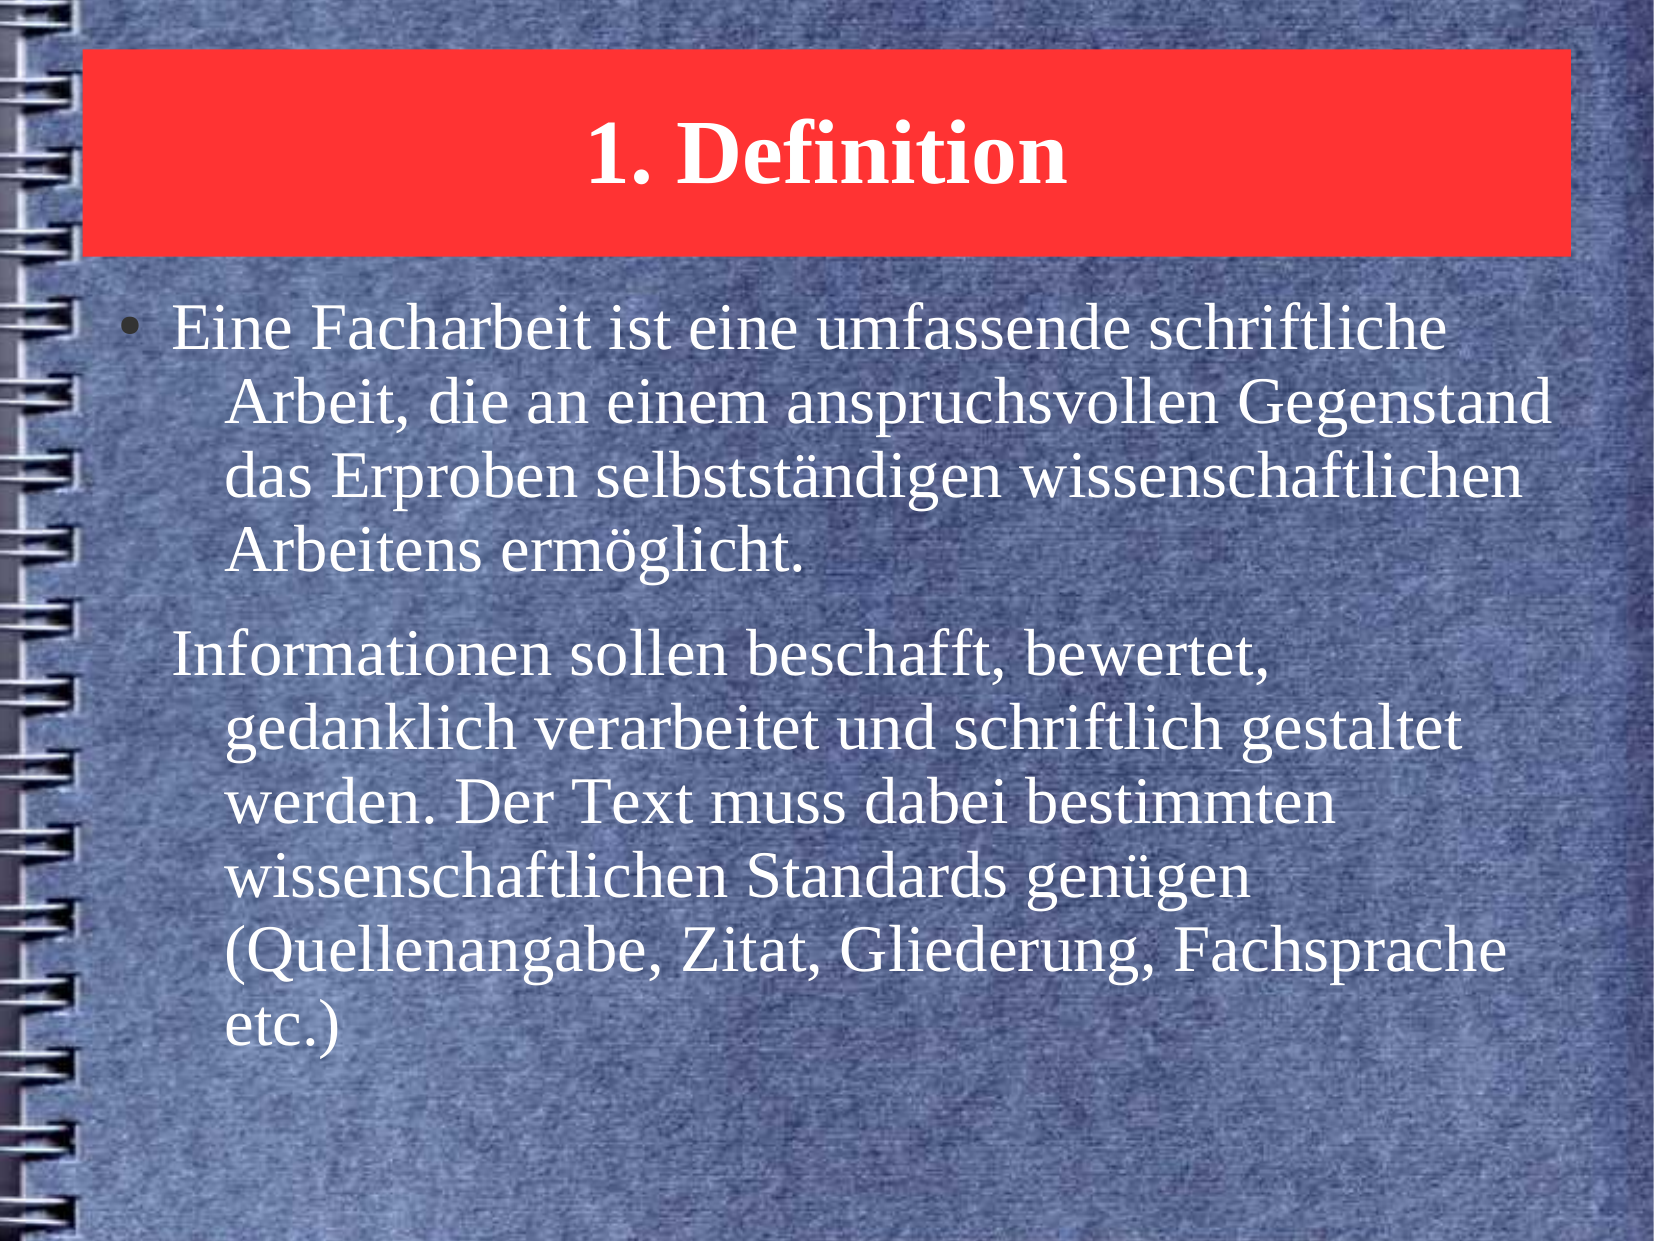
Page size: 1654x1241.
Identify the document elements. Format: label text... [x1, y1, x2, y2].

title 1. Definition [82, 49, 1571, 257]
list Eine Facharbeit ist eine umfassende schriftliche Arbeit, die an einem anspruchsvollen Gegenstand das Erproben selbstständigen wissenschaftlichen Arbeitens ermöglicht. Informationen sollen beschafft, bewertet, gedanklich verarbeitet und schriftlich gestaltet werden. Der Text muss dabei bestimmten wissenschaftlichen Standards genügen (Quellenangabe, Zitat, Gliederung, Fachsprache etc.) [82, 290, 1571, 1135]
picture [0, 0, 1654, 1241]
